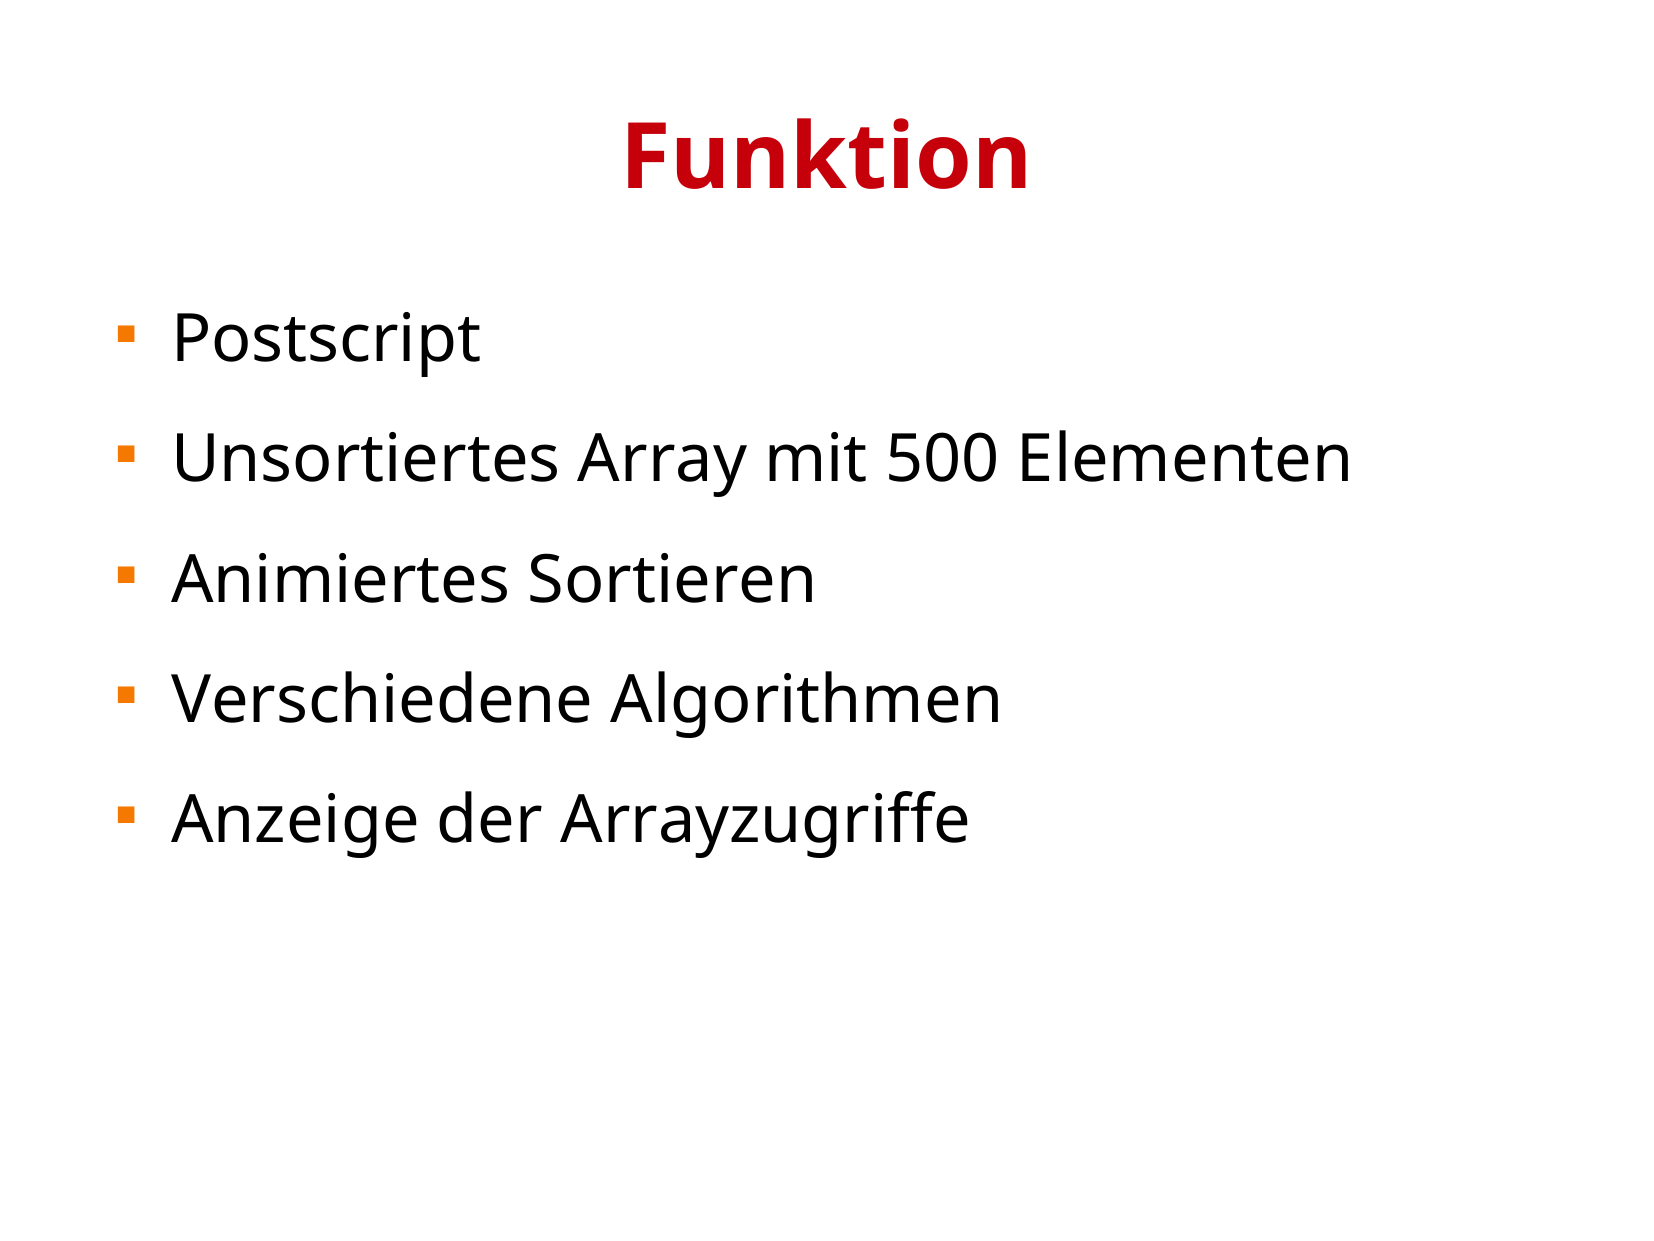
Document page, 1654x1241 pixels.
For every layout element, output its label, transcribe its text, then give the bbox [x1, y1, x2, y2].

title Funktion [82, 49, 1571, 257]
list Postscript Unsortiertes Array mit 500 Elementen Animiertes Sortieren Verschiedene Algorithmen Anzeige der Arrayzugriffe [82, 290, 1571, 1109]
